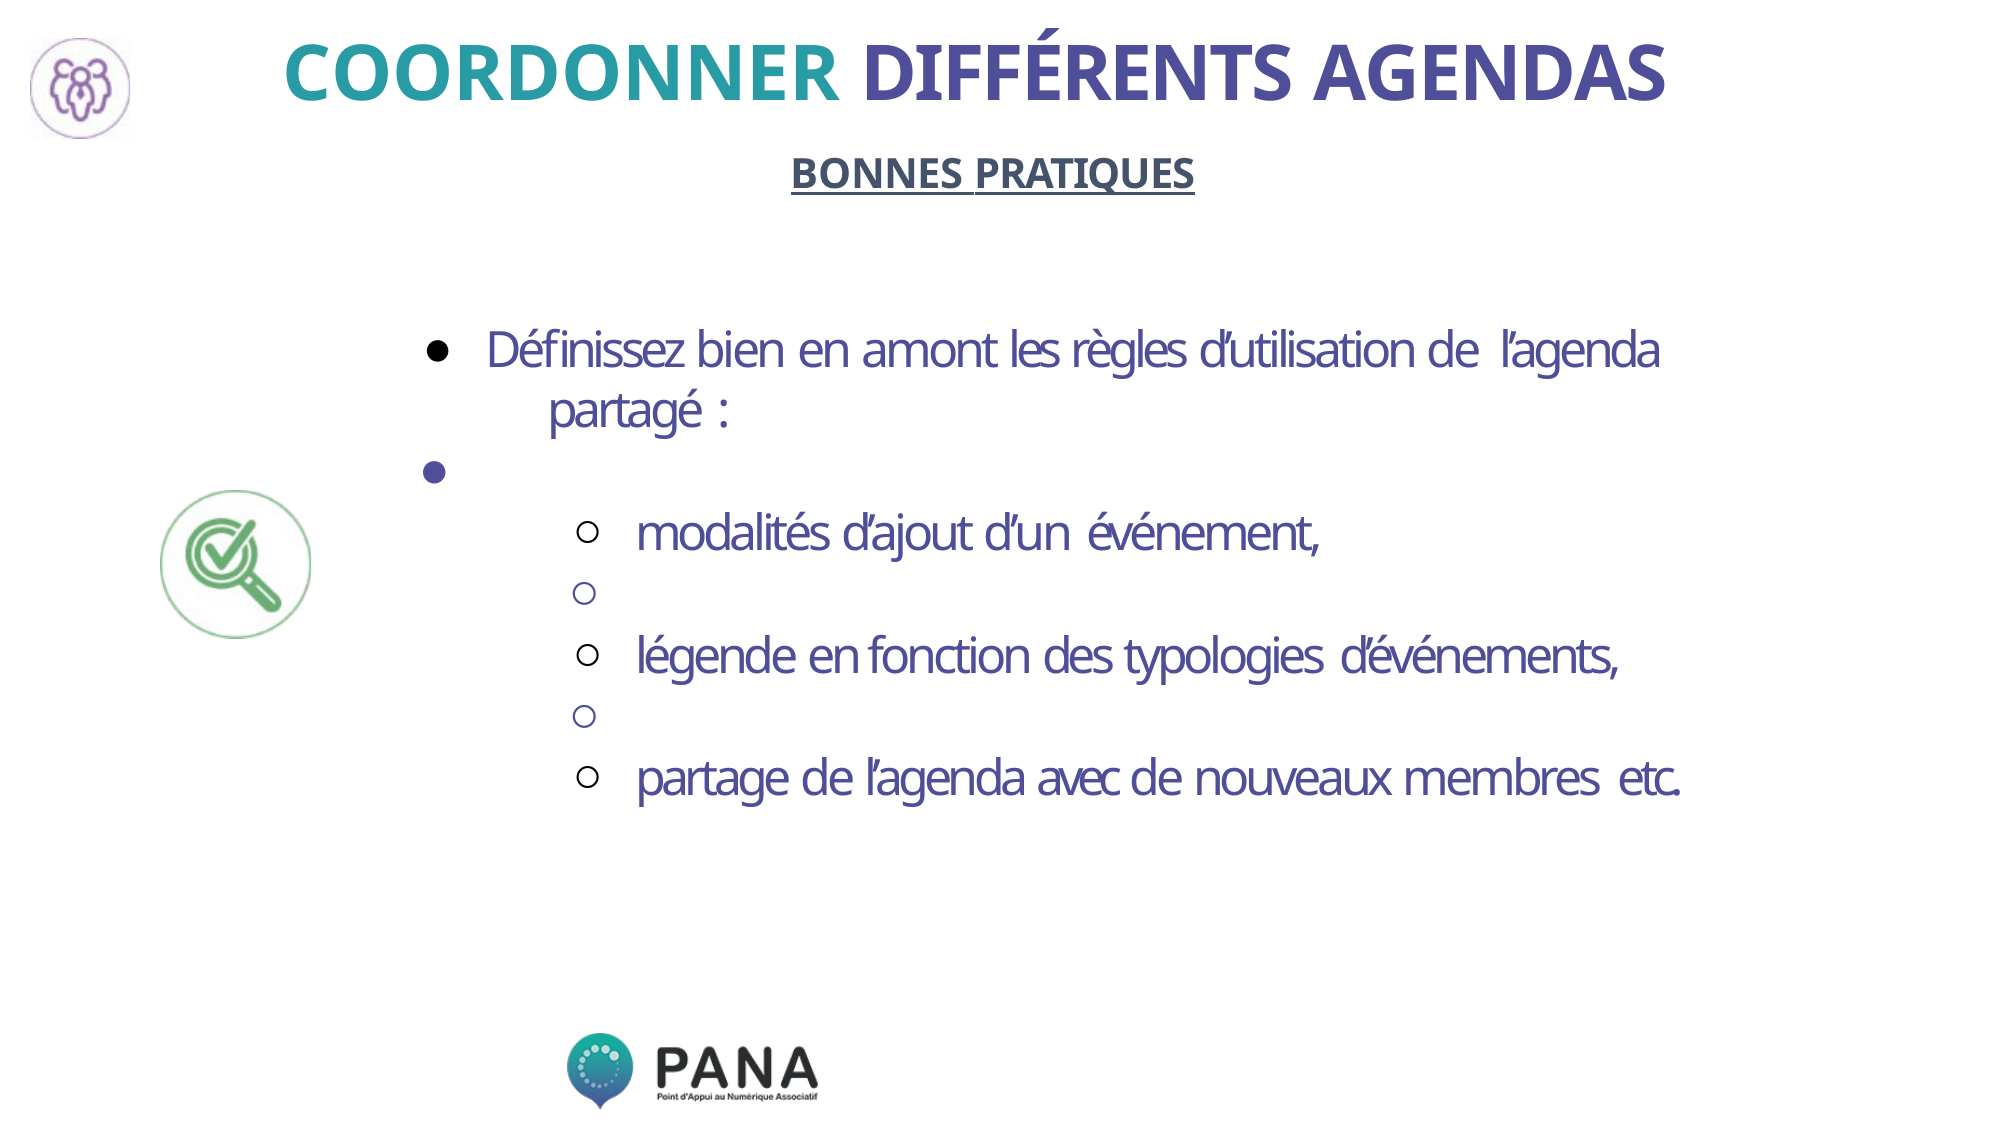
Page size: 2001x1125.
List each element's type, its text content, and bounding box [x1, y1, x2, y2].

text_box [160, 490, 311, 639]
title COORDONNER DIFFÉRENTS AGENDAS [280, 20, 1720, 117]
text_box BONNES PRATIQUES Définissez bien en amont les règles d’utilisation de l’agenda partagé : modalités d’ajout d’un événement, légende en fonction des typologies d’événements, partage de l’agenda avec de nouveaux membres etc. [418, 144, 1785, 812]
text_box [30, 39, 130, 139]
